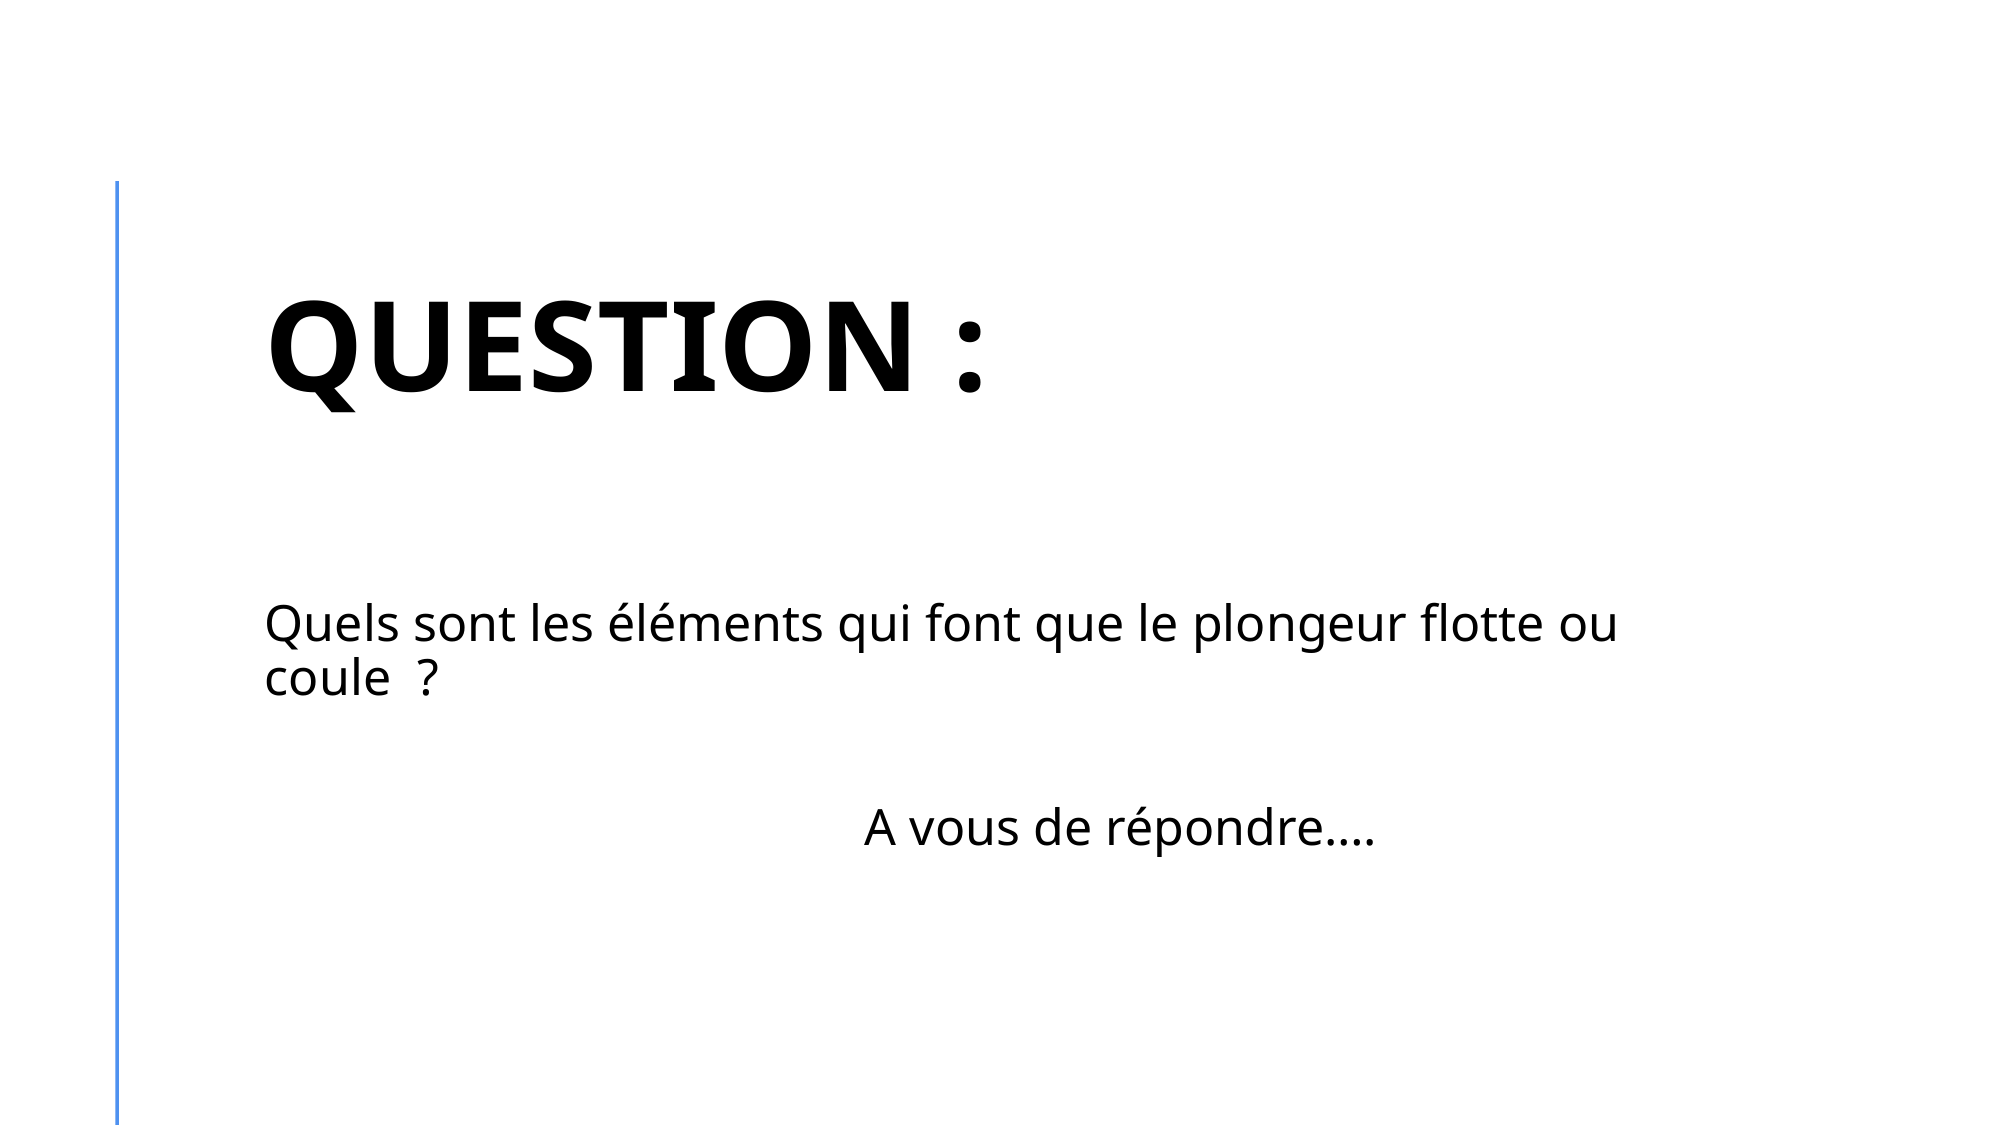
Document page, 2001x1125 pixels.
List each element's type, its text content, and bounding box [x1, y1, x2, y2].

title Question : [249, 184, 1750, 576]
subtitle Quels sont les éléments qui font que le plongeur flotte ou coule ? A vous de répondre…. [249, 590, 1750, 863]
